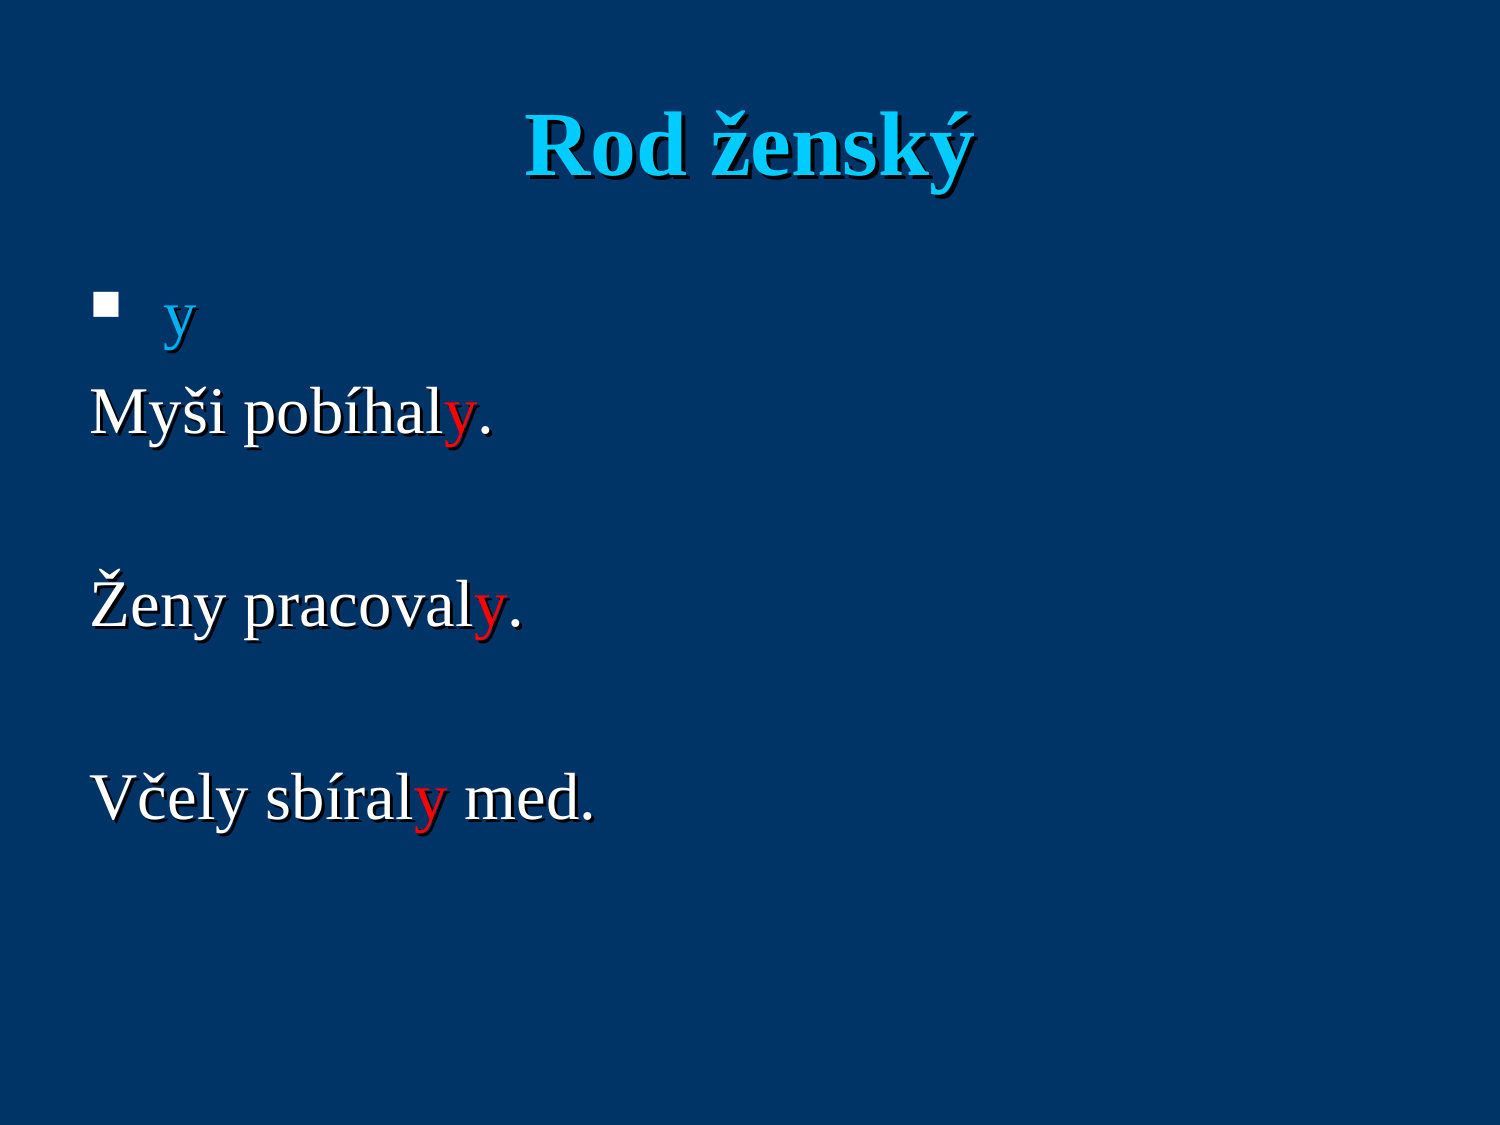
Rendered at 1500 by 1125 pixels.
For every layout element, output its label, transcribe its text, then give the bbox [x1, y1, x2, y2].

text_box y Myši pobíhaly. Ženy pracovaly. Včely sbíraly med. [75, 262, 1426, 1005]
text_box Rod ženský [75, 45, 1426, 233]
